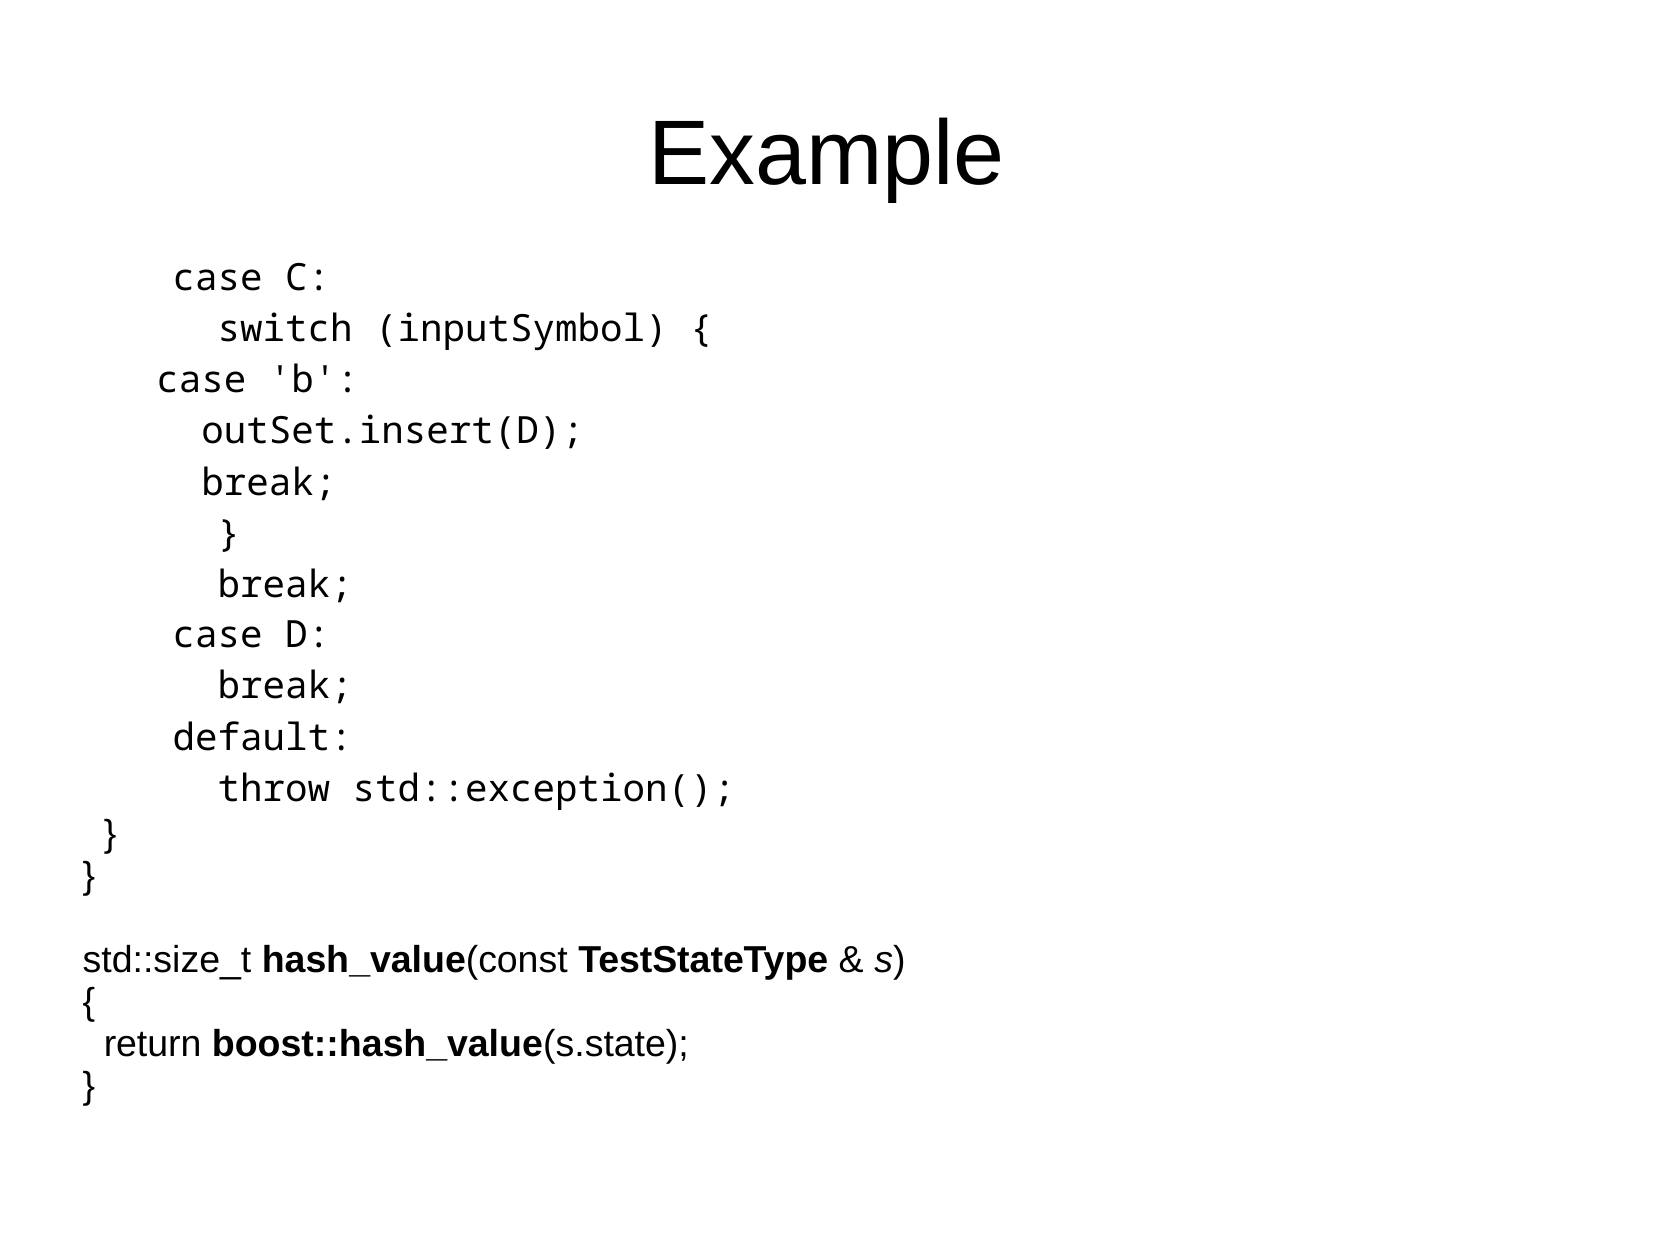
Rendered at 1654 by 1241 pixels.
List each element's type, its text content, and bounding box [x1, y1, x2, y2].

subtitle case C: switch (inputSymbol) { case 'b': outSet.insert(D); break; } break; case D: break; default: throw std::exception(); } } std::size_t hash_value(const TestStateType & s) { return boost::hash_value(s.state); } [82, 290, 1571, 1109]
title Example [82, 49, 1571, 257]
